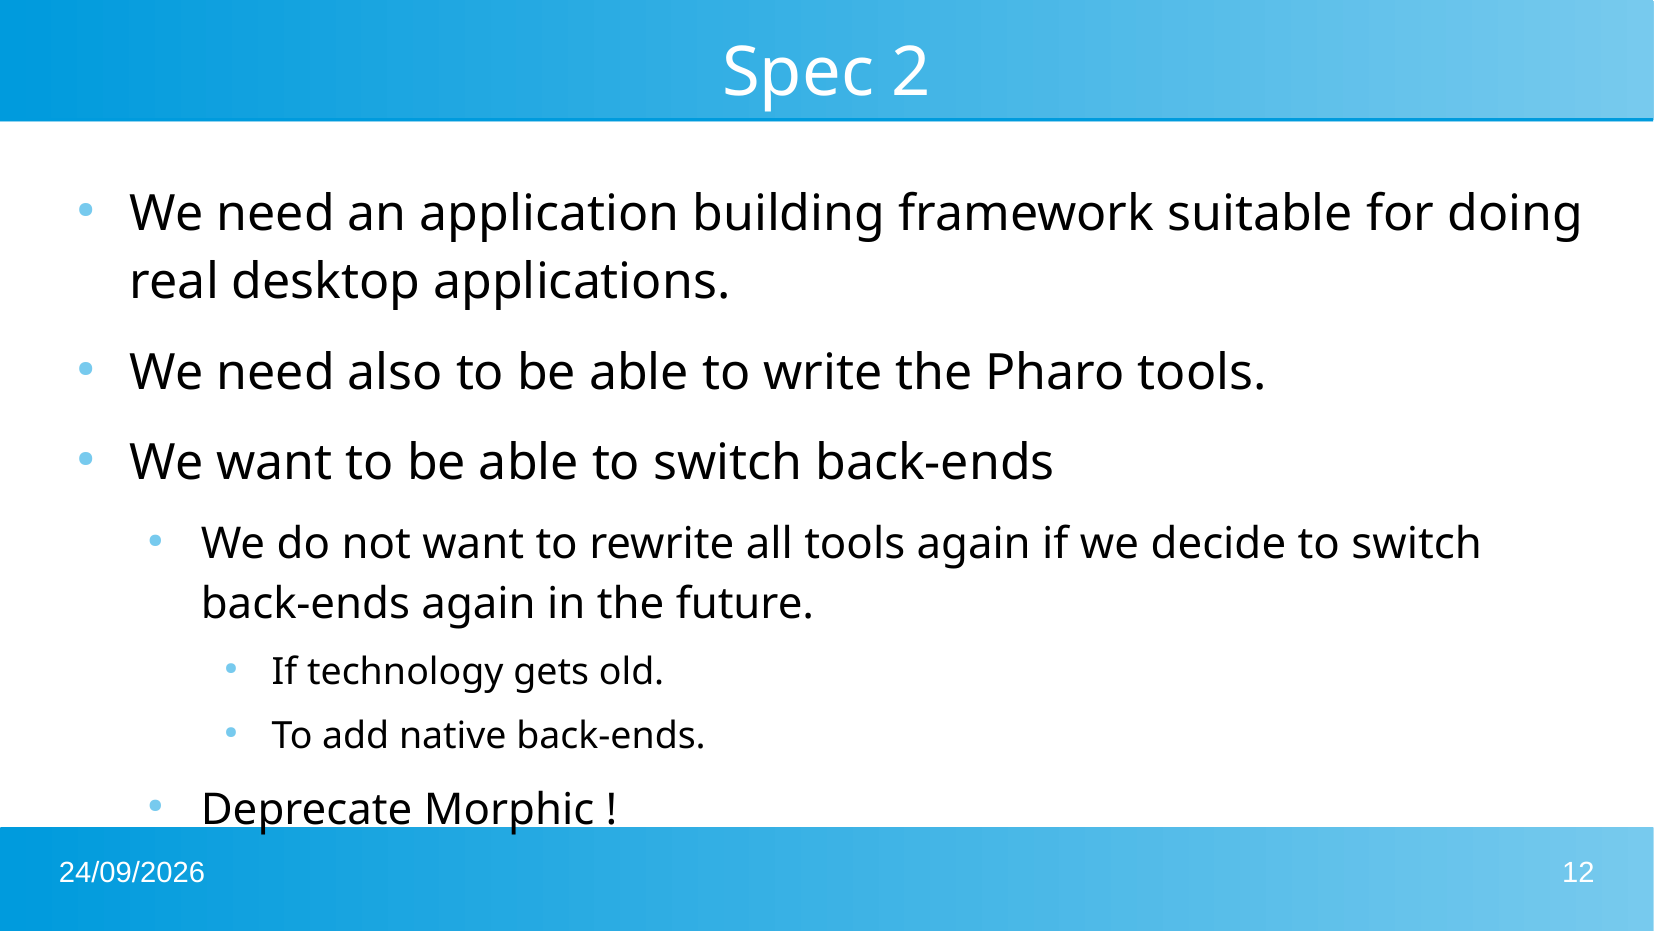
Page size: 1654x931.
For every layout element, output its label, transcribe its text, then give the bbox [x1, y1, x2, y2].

title Spec 2 [59, 28, 1595, 109]
list We need an application building framework suitable for doing real desktop applications. We need also to be able to write the Pharo tools. We want to be able to switch back-ends We do not want to rewrite all tools again if we decide to switch back-ends again in the future. If technology gets old. To add native back-ends. Deprecate Morphic ! [59, 177, 1595, 768]
